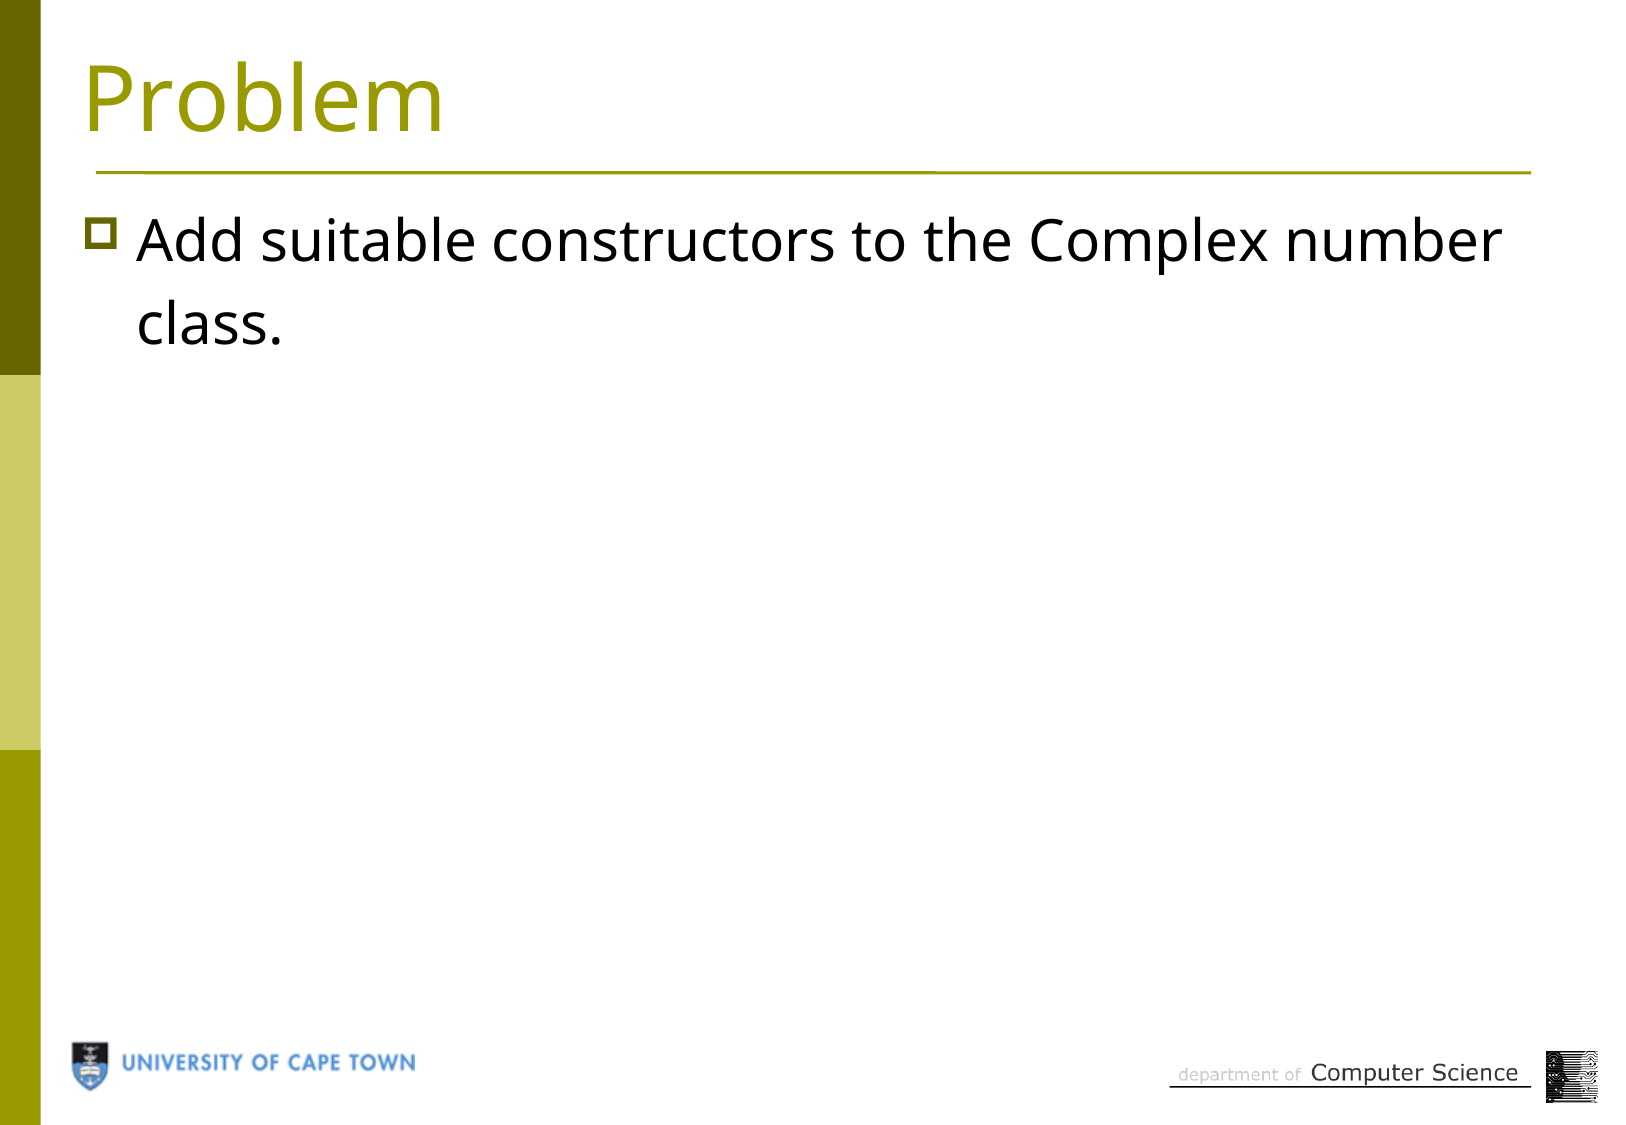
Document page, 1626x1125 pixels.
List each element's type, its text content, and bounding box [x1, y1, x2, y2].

picture [1169, 1043, 1532, 1091]
picture [1546, 1051, 1598, 1103]
list Add suitable constructors to the Complex number class. [81, 196, 1543, 1005]
picture [61, 1024, 415, 1103]
title Problem [81, 29, 1543, 172]
